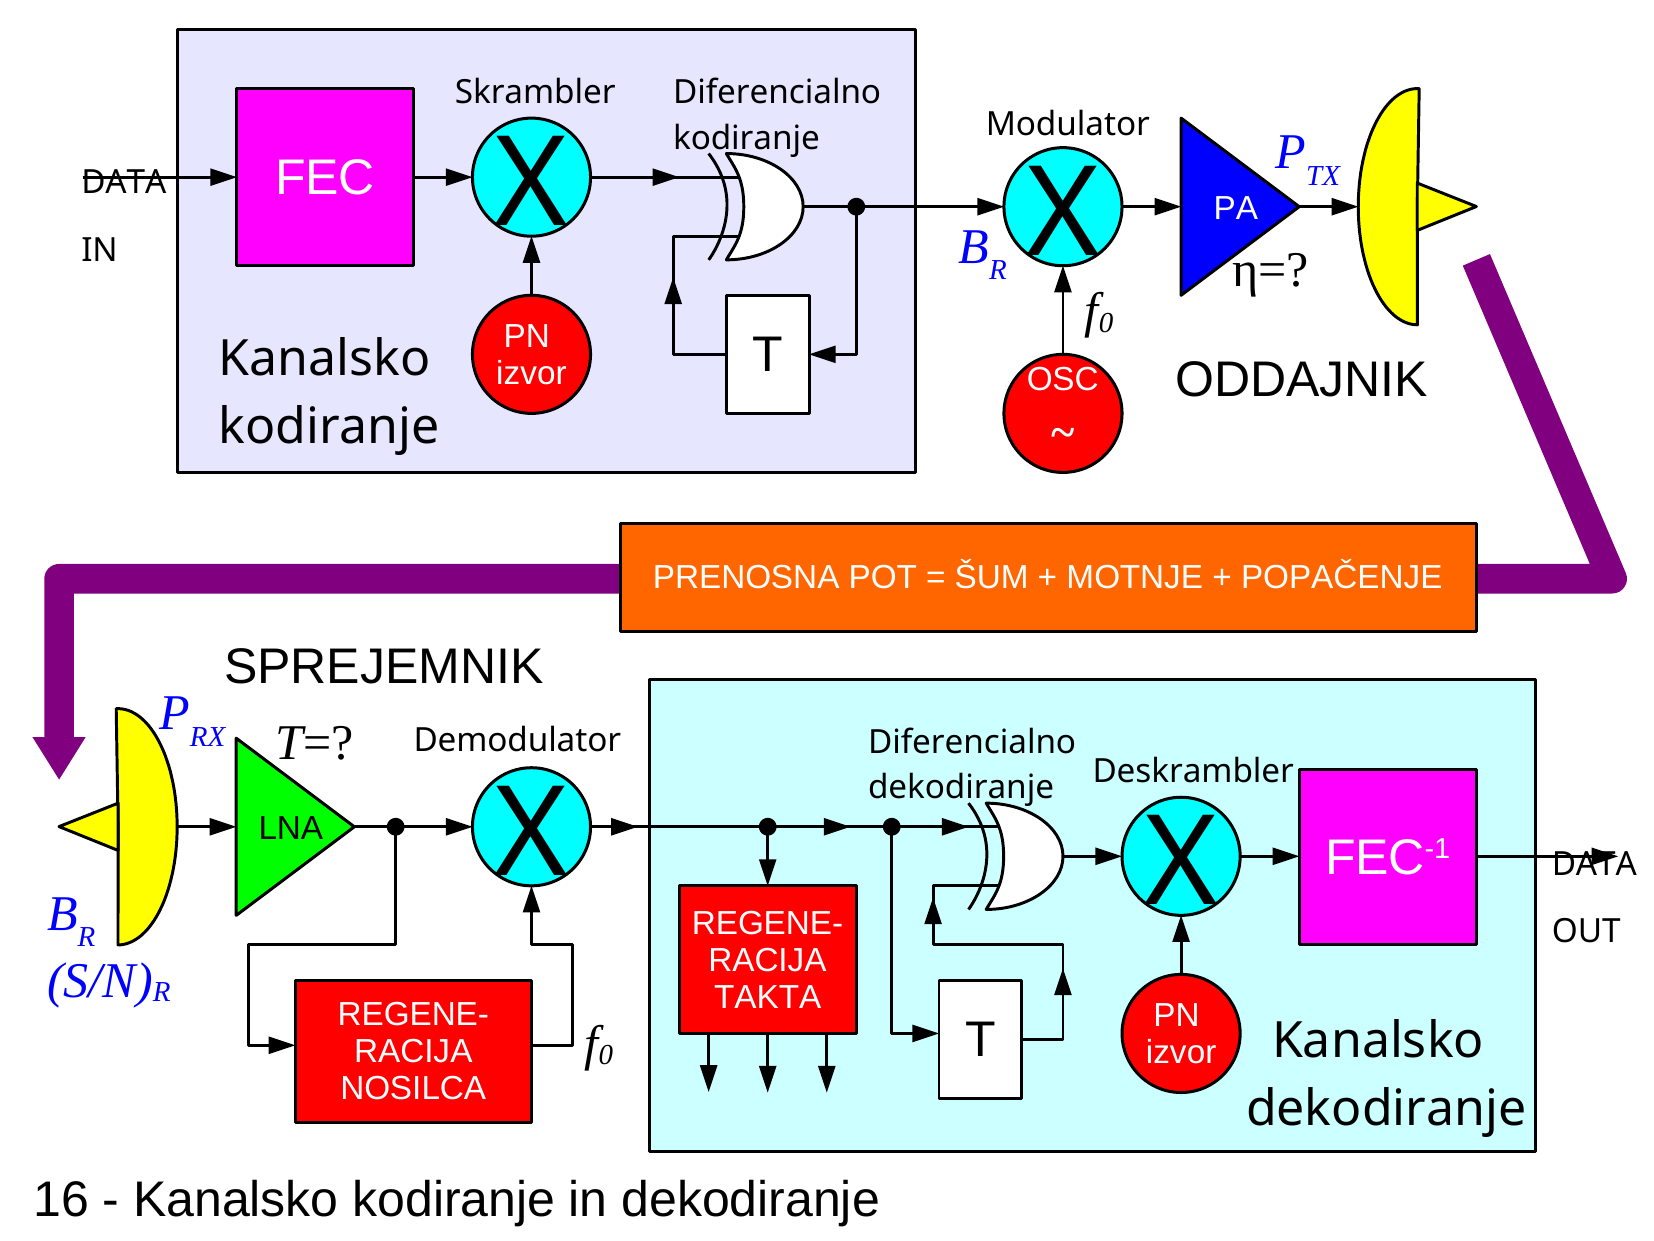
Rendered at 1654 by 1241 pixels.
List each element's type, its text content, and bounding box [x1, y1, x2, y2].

text_box Modulator [985, 100, 1134, 145]
text_box PRX [159, 685, 235, 762]
text_box X [1122, 797, 1241, 916]
text_box Diferencialno kodiranje [673, 68, 864, 149]
text_box DATA IN [81, 135, 184, 219]
text_box PRENOSNA POT = ŠUM + MOTNJE + POPAČENJE [620, 523, 1477, 632]
text_box Kanalsko dekodiranje [1246, 1003, 1505, 1125]
text_box f0 [584, 1015, 628, 1088]
text_box [649, 679, 1536, 1152]
text_box PN izvor [472, 295, 591, 414]
text_box PTX [1275, 123, 1351, 201]
text_box DATA OUT [1551, 816, 1654, 901]
text_box [177, 178, 916, 473]
text_box η=? [1232, 242, 1329, 302]
text_box PA [1181, 118, 1299, 296]
text_box T [726, 295, 810, 414]
text_box T [938, 980, 1022, 1099]
text_box Deskrambler [1092, 747, 1277, 792]
text_box PN izvor [1122, 974, 1241, 1093]
text_box [1358, 88, 1477, 325]
text_box T=? [275, 714, 373, 774]
text_box ODDAJNIK [1175, 351, 1441, 408]
text_box X [1029, 216, 1097, 266]
text_box Diferencialno dekodiranje [868, 717, 1059, 799]
text_box [59, 708, 178, 885]
text_box FEC [236, 88, 414, 266]
text_box BR (S/N)R [47, 885, 205, 1026]
text_box FEC-1 [1299, 769, 1477, 945]
text_box REGENE- RACIJA TAKTA [679, 885, 857, 1034]
text_box SPREJEMNIK [224, 637, 552, 694]
text_box [893, 828, 1062, 1038]
text_box f0 [1084, 283, 1128, 356]
text_box LNA [236, 738, 354, 916]
text_box Demodulator [413, 716, 603, 761]
text_box REGENE- RACIJA NOSILCA [295, 980, 532, 1123]
text_box X [472, 118, 591, 237]
text_box 16 - Kanalsko kodiranje in dekodiranje [33, 1171, 892, 1235]
text_box BR [958, 218, 1022, 296]
text_box Skrambler [454, 68, 603, 113]
text_box X [1003, 147, 1123, 255]
text_box [177, 29, 916, 353]
text_box OSC ~ [1003, 354, 1123, 473]
text_box X [472, 767, 591, 886]
text_box Kanalsko kodiranje [218, 322, 432, 443]
